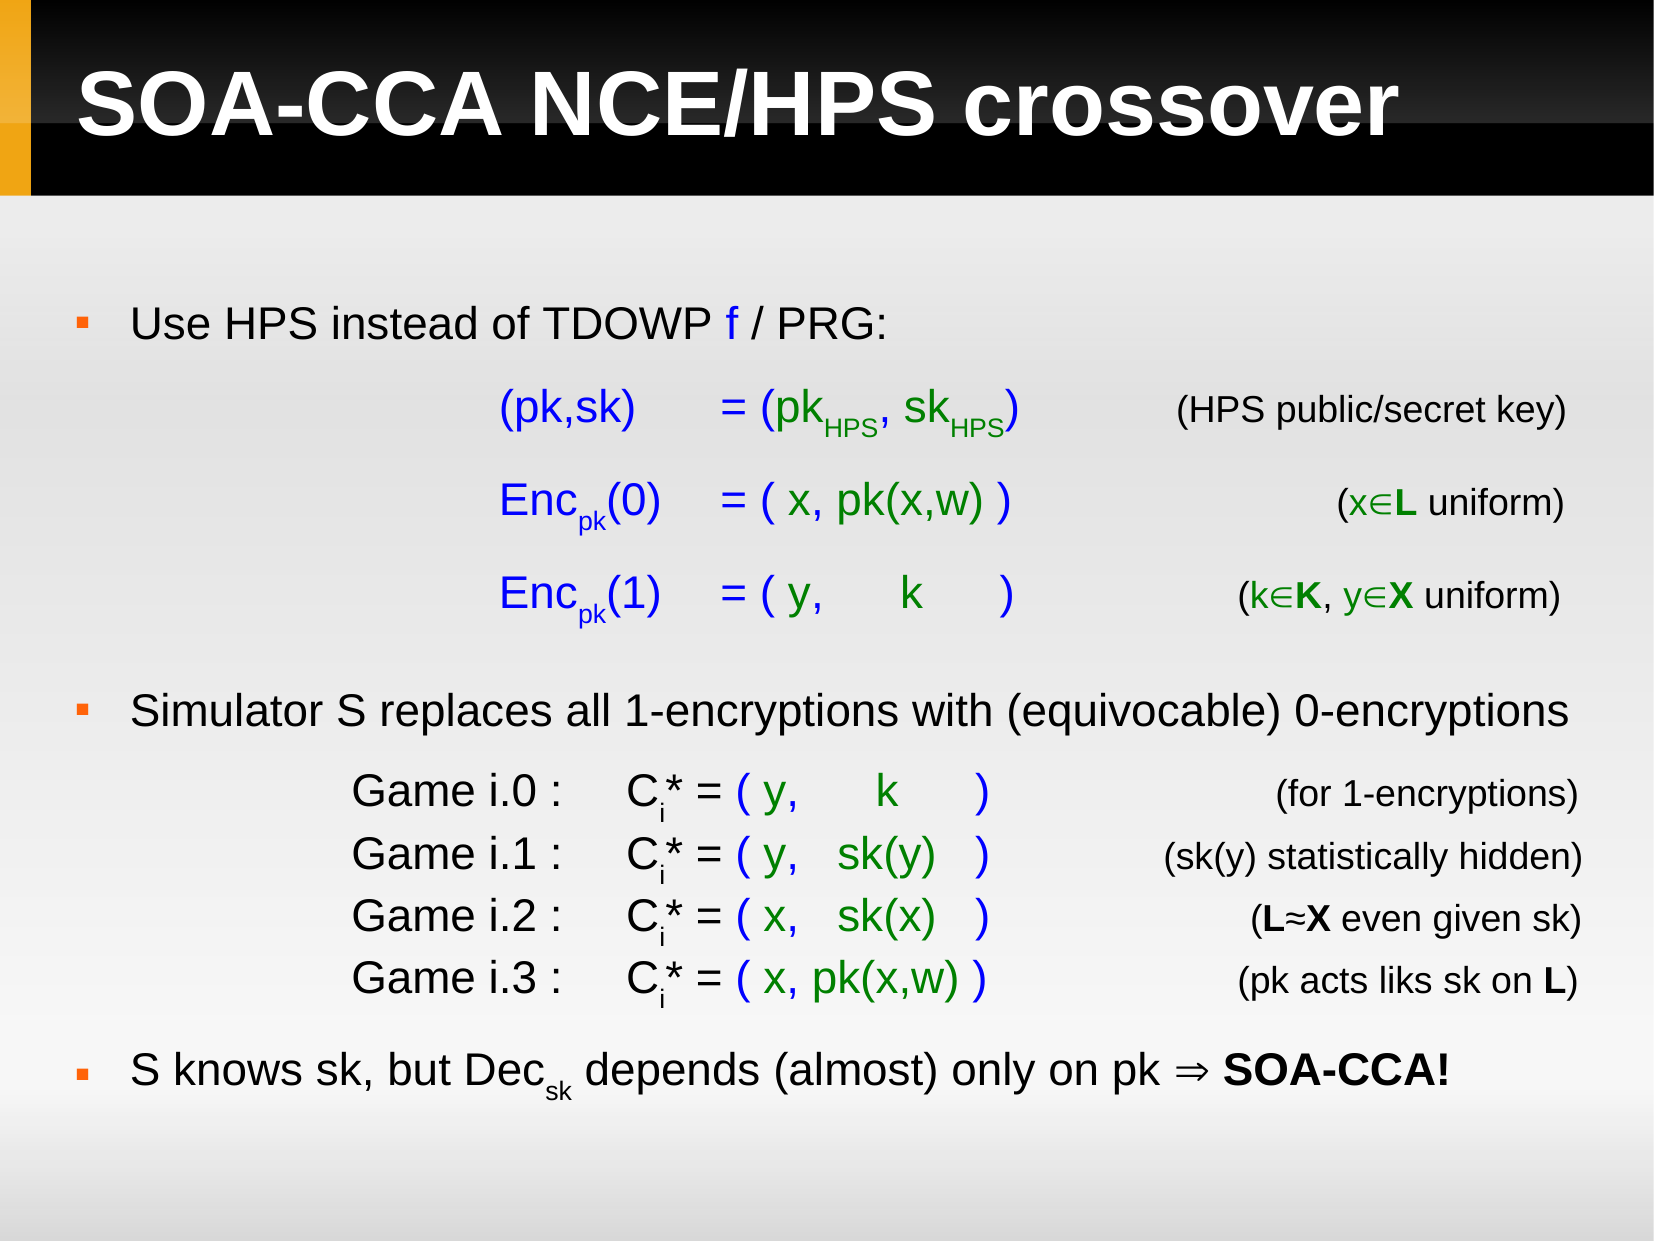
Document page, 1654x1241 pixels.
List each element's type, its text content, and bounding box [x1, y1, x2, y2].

title SOA-CCA NCE/HPS crossover [76, 0, 1654, 208]
list Use HPS instead of TDOWP f / PRG: (pk,sk) = (pkHPS, skHPS) (HPS public/secret key) Encpk(0) = ( x, pk(x,w) ) (xÎL uniform) Encpk(1) = ( y, k ) (kÎK, yÎX uniform) Simulator S replaces all 1-encryptions with (equivocable) 0-encryptions Game i.0 : Ci* = ( y, k ) (for 1-encryptions) Game i.1 : Ci* = ( y, sk(y) ) (sk(y) statistically hidden) Game i.2 : Ci* = ( x, sk(x) ) (L≈X even given sk) Game i.3 : Ci* = ( x, pk(x,w) ) (pk acts liks sk on L) S knows sk, but Decsk depends (almost) only on pk Þ SOA-CCA! [59, 272, 1630, 1082]
picture [0, 0, 1654, 1241]
